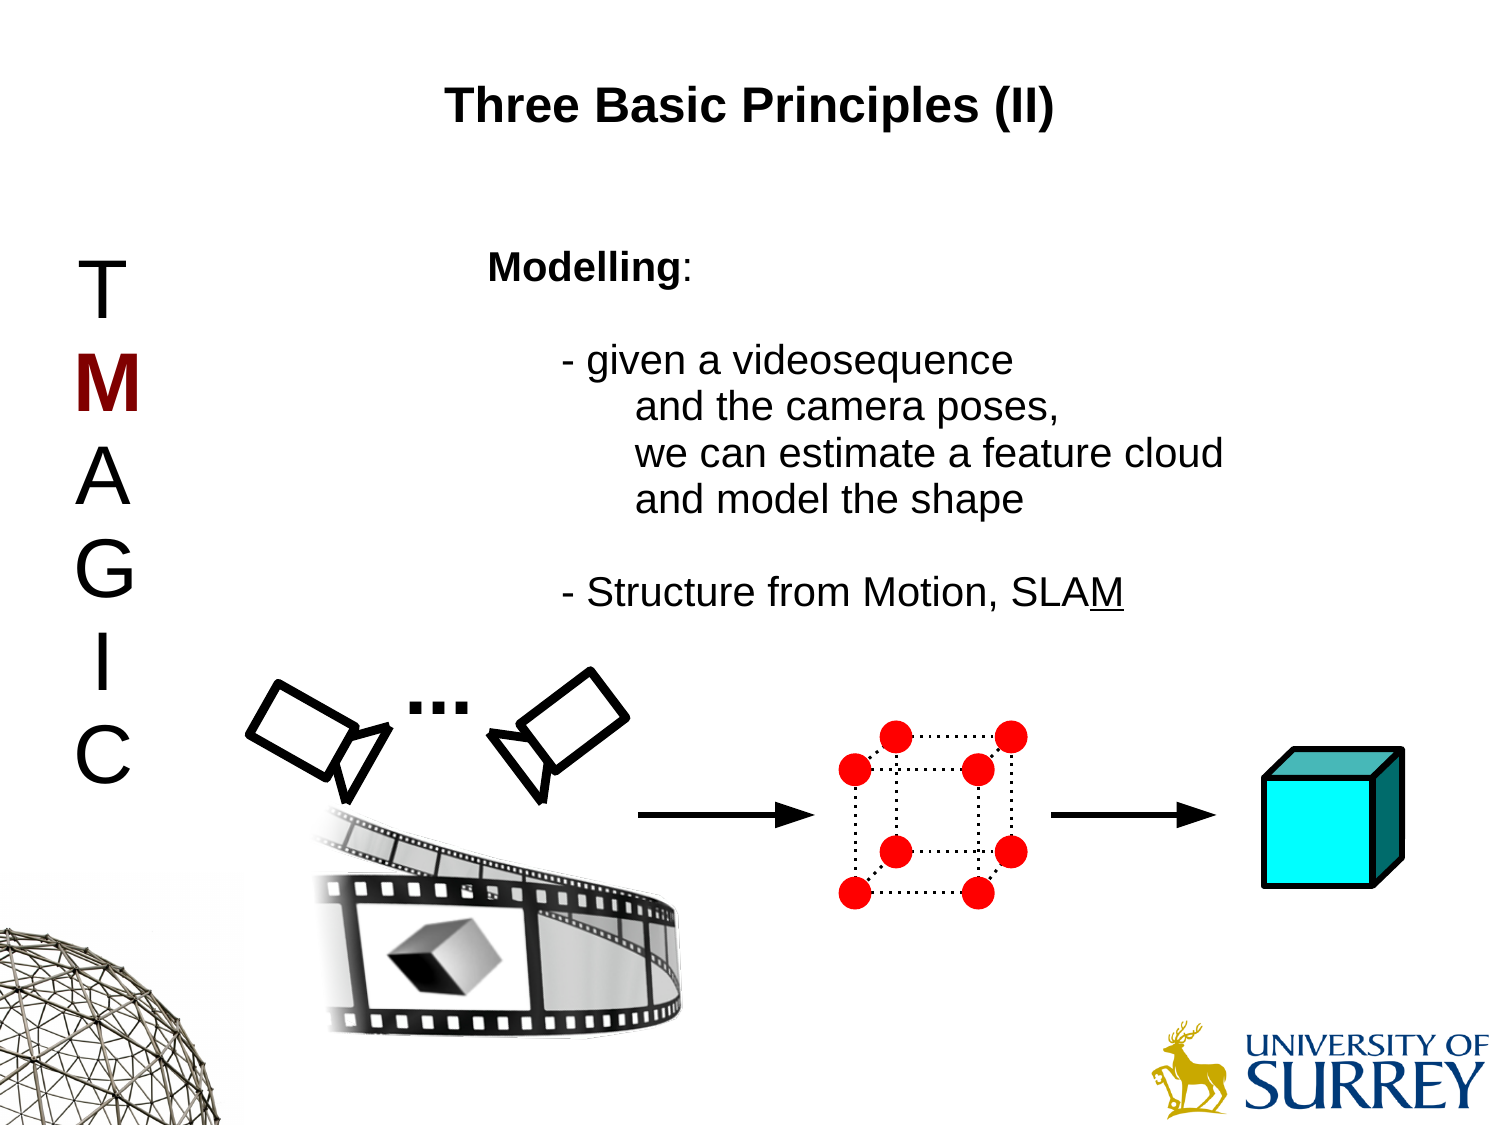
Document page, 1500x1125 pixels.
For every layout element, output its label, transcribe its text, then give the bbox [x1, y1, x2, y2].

text_box [838, 753, 872, 787]
picture [295, 793, 686, 1045]
text_box [1263, 749, 1403, 886]
text_box [961, 753, 995, 787]
text_box [994, 835, 1028, 869]
picture [0, 872, 244, 1125]
text_box [961, 876, 995, 910]
text_box T M A G I C [59, 236, 148, 810]
title Three Basic Principles (II) [0, 65, 1500, 207]
text_box [994, 720, 1028, 754]
text_box Modelling: - given a videosequence and the camera poses, we can estimate a feature cloud and model the shape - Structure from Motion, SLAM [472, 236, 1359, 623]
text_box [879, 835, 913, 869]
text_box ... [389, 631, 490, 740]
picture [1151, 1019, 1489, 1120]
text_box [838, 876, 872, 910]
text_box [879, 720, 913, 754]
